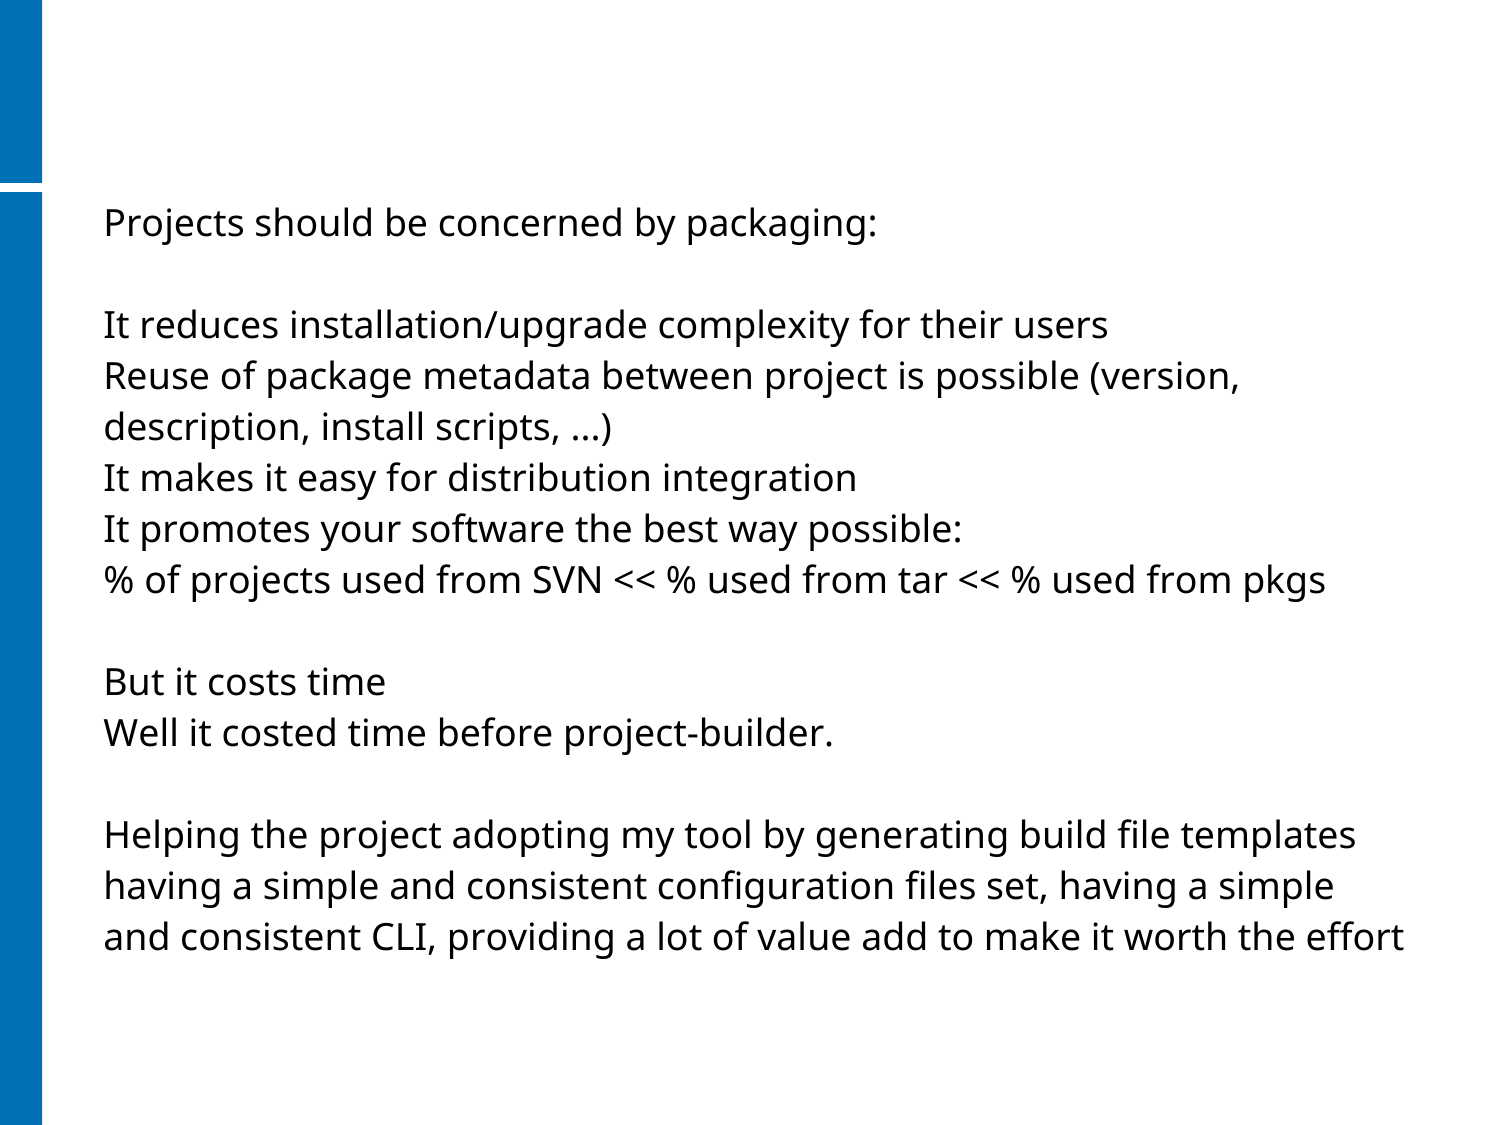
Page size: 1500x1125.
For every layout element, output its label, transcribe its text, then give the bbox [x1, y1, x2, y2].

text_box Projects should be concerned by packaging: It reduces installation/upgrade complexity for their users Reuse of package metadata between project is possible (version, description, install scripts, ...) It makes it easy for distribution integration It promotes your software the best way possible: % of projects used from SVN << % used from tar << % used from pkgs But it costs time Well it costed time before project-builder. Helping the project adopting my tool by generating build file templates having a simple and consistent configuration files set, having a simple and consistent CLI, providing a lot of value add to make it worth the effort [88, 188, 1488, 901]
